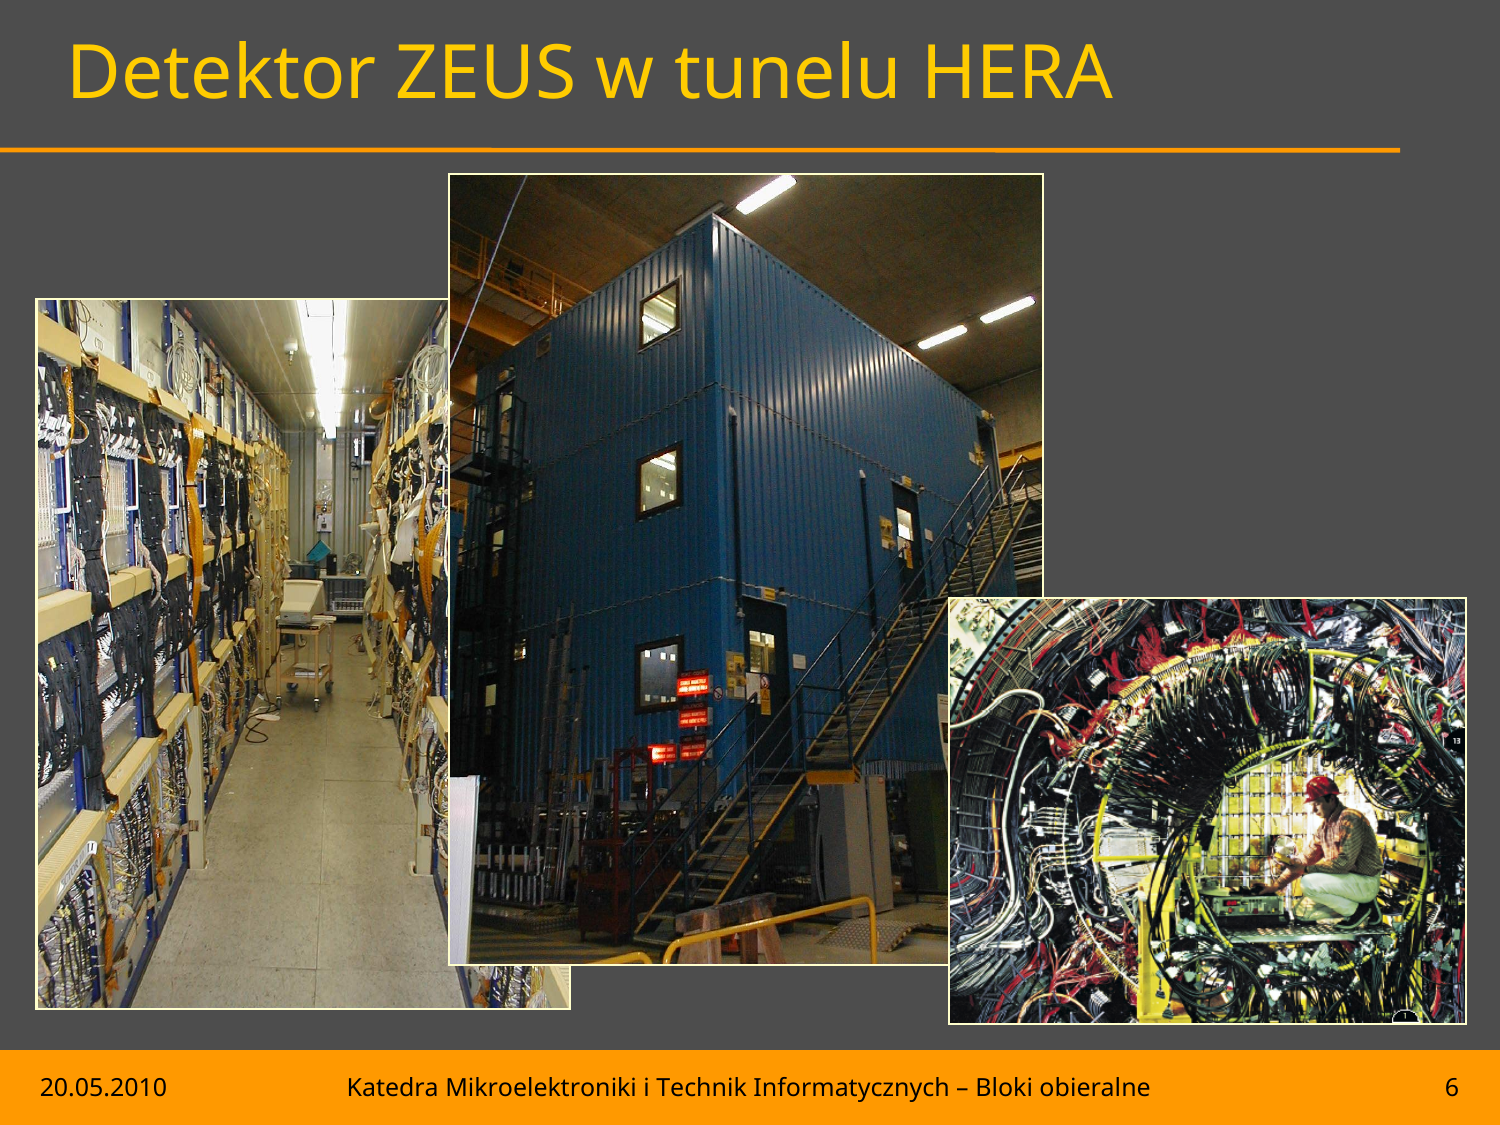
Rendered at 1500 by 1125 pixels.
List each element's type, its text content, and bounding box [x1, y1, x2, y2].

title Detektor ZEUS w tunelu HERA [52, 12, 1469, 127]
picture [450, 174, 1042, 964]
picture [950, 599, 1466, 1023]
picture [37, 299, 569, 1009]
